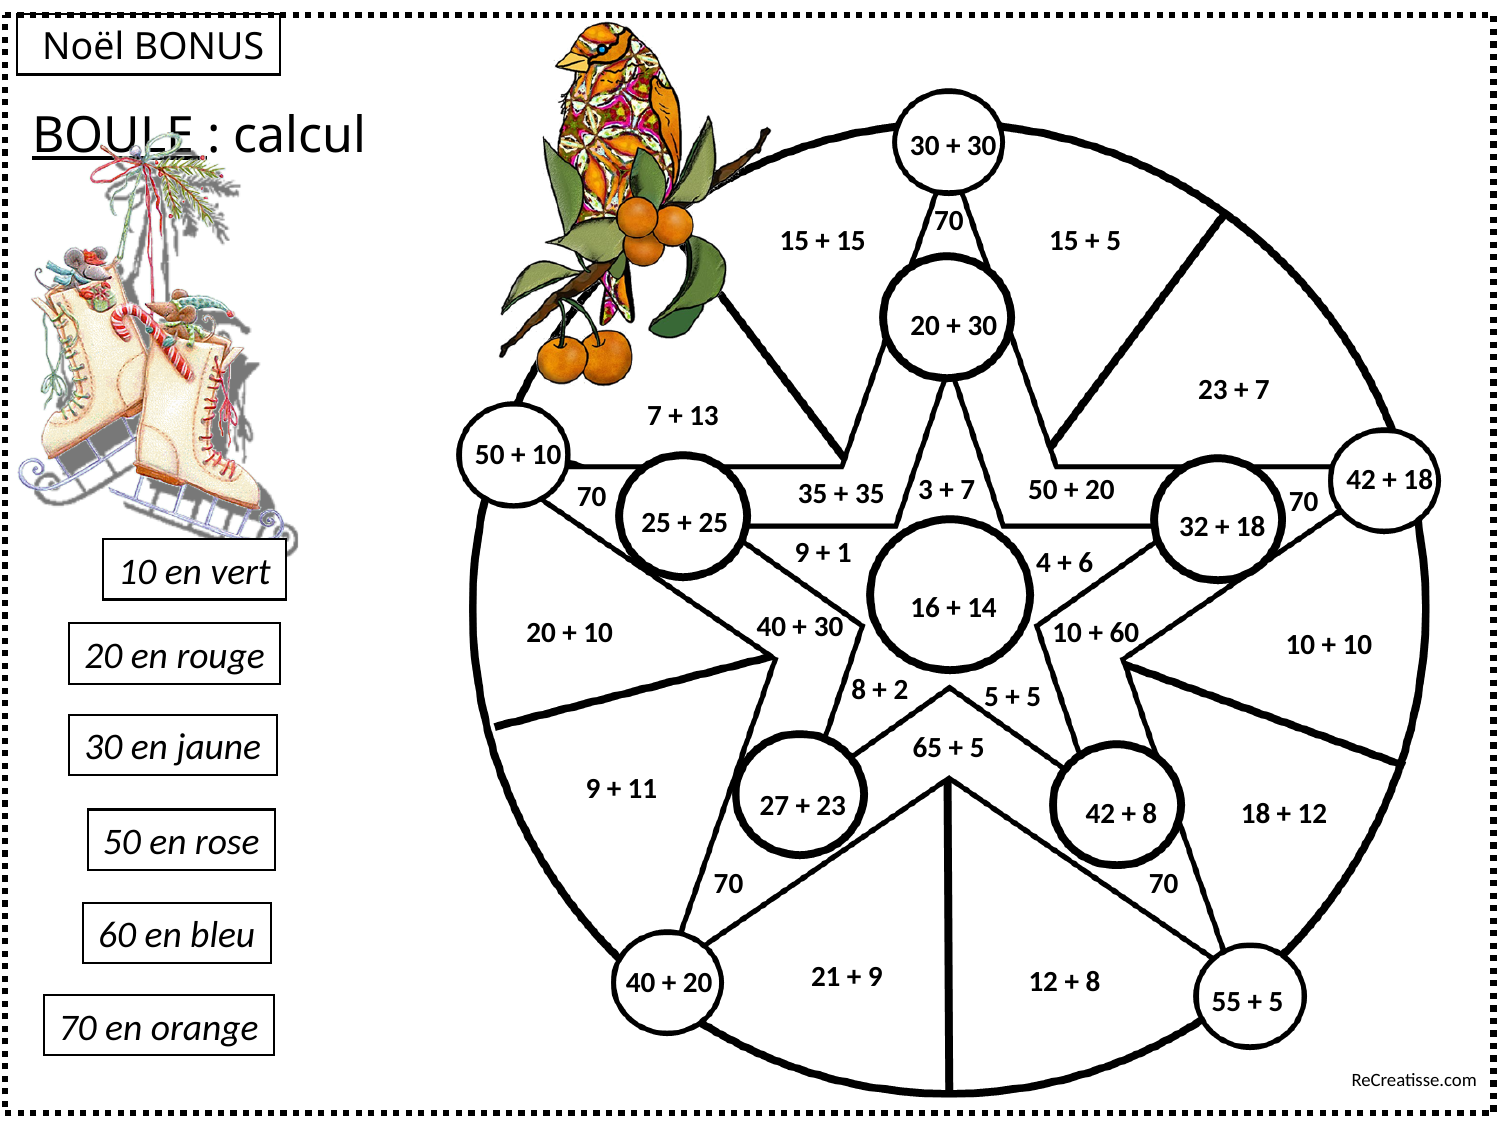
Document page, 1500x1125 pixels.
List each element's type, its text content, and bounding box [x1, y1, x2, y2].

text_box 10 + 60 [1037, 606, 1154, 656]
text_box 4 + 6 [1021, 536, 1108, 586]
text_box 32 + 18 [1164, 500, 1281, 550]
text_box 70 [562, 470, 622, 520]
text_box 40 + 30 [742, 600, 858, 650]
text_box 55 + 5 [1197, 975, 1299, 1025]
text_box 70 [699, 857, 759, 907]
text_box 42 + 18 [1331, 453, 1448, 503]
text_box 25 + 25 [627, 496, 743, 546]
text_box 15 + 15 [765, 214, 881, 264]
text_box 5 + 5 [969, 669, 1056, 719]
text_box Noël BONUS [17, 14, 280, 75]
text_box 60 en bleu [83, 903, 271, 963]
text_box 16 + 14 [895, 580, 1012, 631]
text_box 10 en vert [103, 539, 286, 599]
text_box 20 + 10 [512, 606, 628, 656]
text_box 30 + 30 [895, 118, 1012, 168]
text_box 70 [1274, 475, 1334, 525]
text_box 65 + 5 [898, 720, 1000, 770]
text_box 50 + 20 [1013, 463, 1130, 513]
text_box 7 + 13 [632, 388, 734, 438]
picture [456, 21, 1443, 1098]
text_box 23 + 7 [1183, 363, 1285, 413]
text_box 8 + 2 [836, 663, 923, 713]
text_box 21 + 9 [796, 950, 898, 1000]
text_box 12 + 8 [1014, 955, 1115, 1005]
text_box 35 + 35 [783, 467, 900, 517]
text_box 50 en rose [88, 810, 275, 870]
text_box 42 + 8 [1071, 786, 1172, 837]
text_box 9 + 11 [571, 762, 673, 812]
text_box 3 + 7 [903, 463, 990, 513]
text_box 40 + 20 [611, 956, 728, 1006]
text_box 18 + 12 [1226, 786, 1342, 837]
text_box 70 en orange [44, 995, 274, 1055]
text_box 70 [1134, 857, 1194, 907]
text_box 70 [919, 194, 979, 244]
text_box BOULE : calcul [17, 95, 1285, 170]
text_box 50 + 10 [460, 428, 577, 478]
text_box ReCreatisse.com [1443, 1061, 1492, 1098]
text_box 15 + 5 [1034, 214, 1136, 264]
text_box 20 + 30 [895, 299, 1012, 349]
text_box 10 + 10 [1271, 618, 1387, 668]
text_box 20 en rouge [69, 623, 280, 684]
picture [17, 132, 284, 543]
text_box 27 + 23 [745, 779, 861, 829]
text_box 30 en jaune [69, 715, 277, 775]
text_box 9 + 1 [780, 526, 867, 576]
